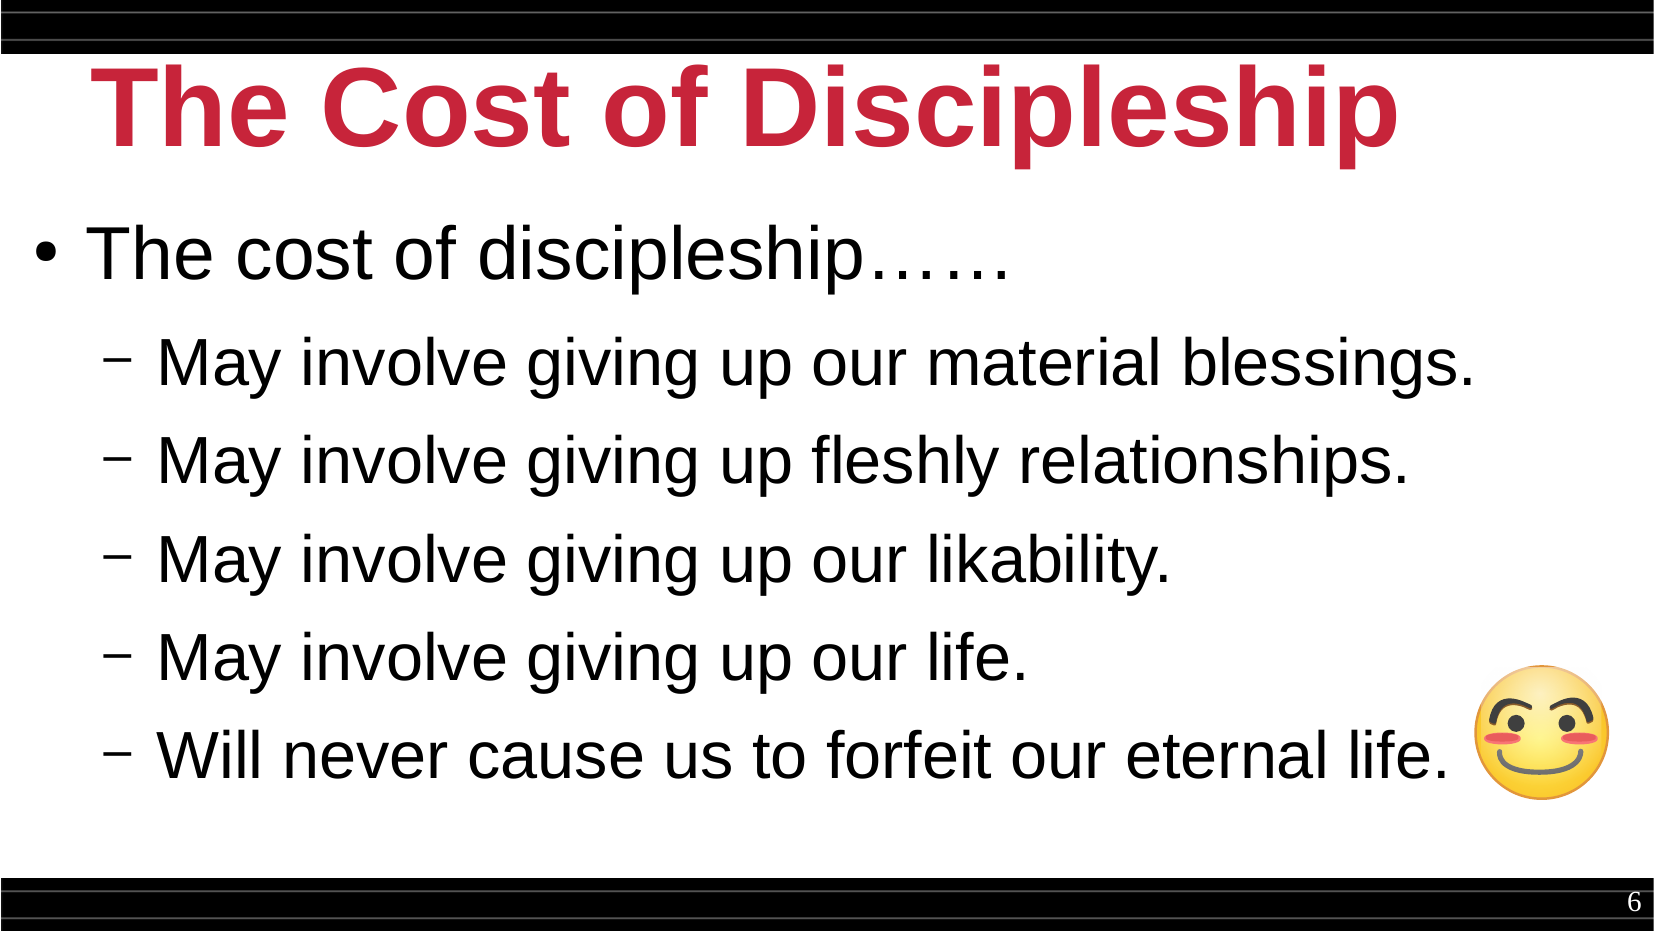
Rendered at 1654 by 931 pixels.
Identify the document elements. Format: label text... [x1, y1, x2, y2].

list The cost of discipleship…… May involve giving up our material blessings. May involve giving up fleshly relationships. May involve giving up our likability. May involve giving up our life. Will never cause us to forfeit our eternal life. [15, 211, 1636, 856]
picture [1463, 652, 1622, 811]
picture [1, 878, 1654, 931]
title The Cost of Discipleship [90, 30, 1579, 186]
picture [1, 0, 1654, 54]
